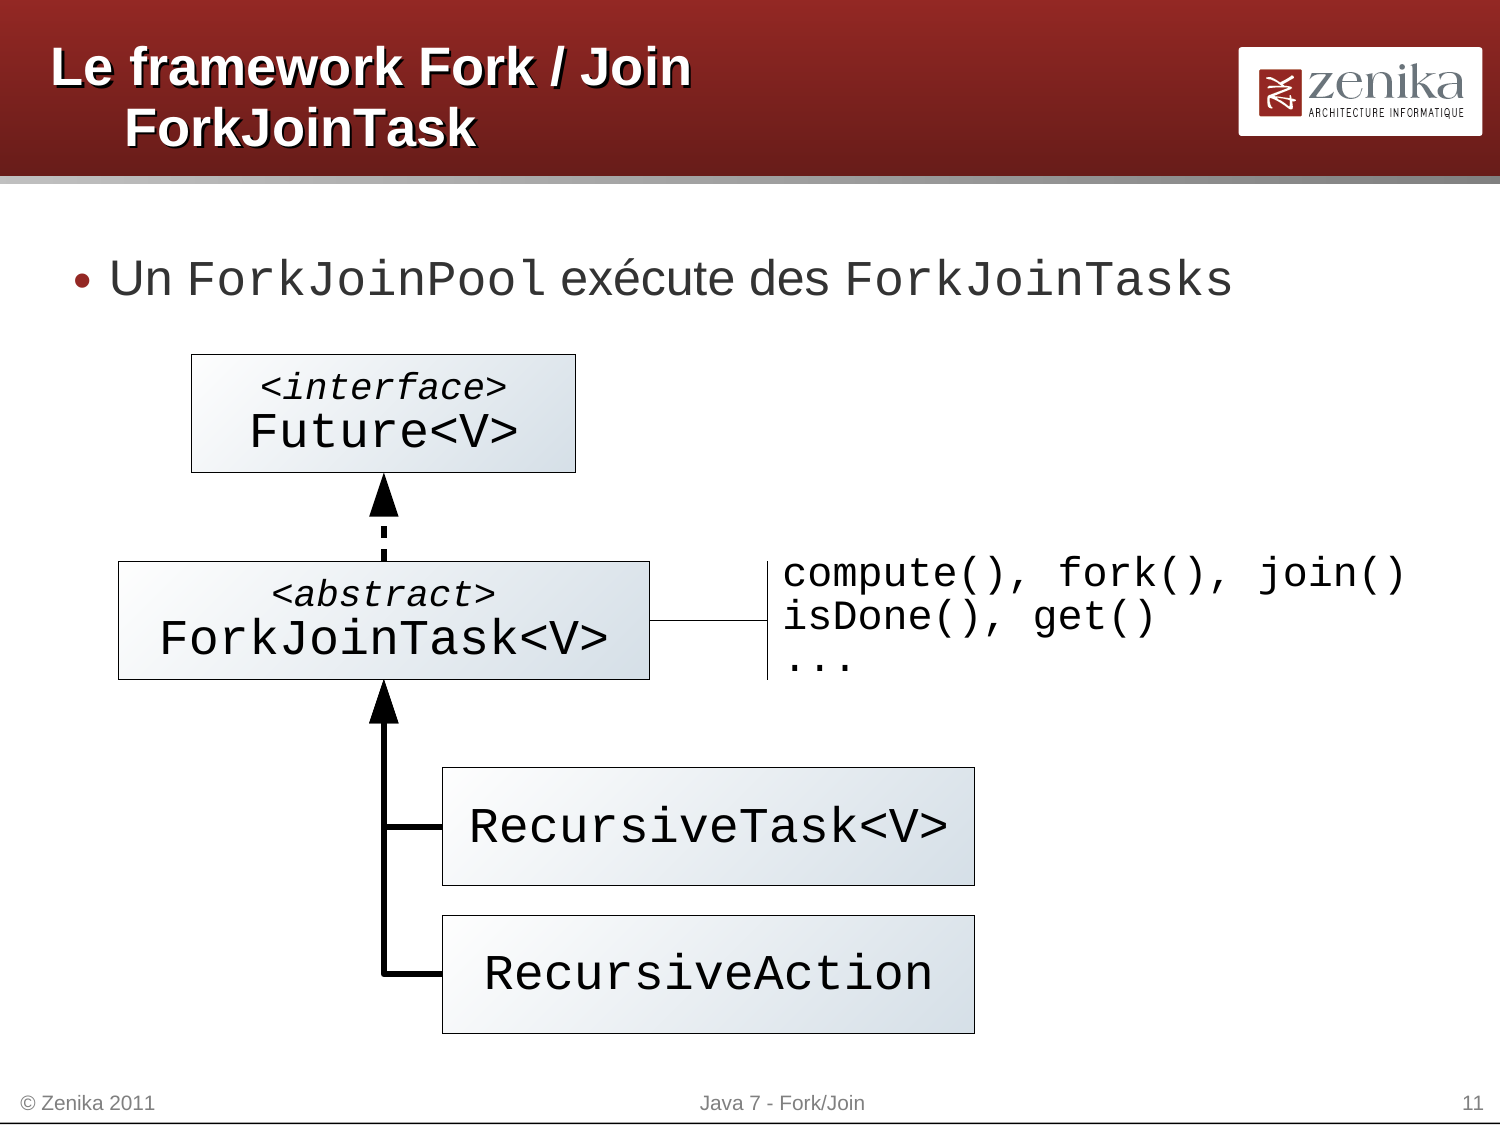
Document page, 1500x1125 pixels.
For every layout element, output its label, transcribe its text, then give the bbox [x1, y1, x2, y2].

text_box compute(), fork(), join() isDone(), get() ... [767, 545, 1477, 693]
text_box RecursiveAction [442, 915, 975, 1034]
title Le framework Fork / Join ForkJoinTask [50, 15, 1206, 180]
text_box <abstract> ForkJoinTask<V> [118, 561, 650, 680]
text_box RecursiveTask<V> [442, 767, 975, 886]
picture [1257, 58, 1464, 125]
text_box <interface> Future<V> [191, 354, 576, 473]
list Un ForkJoinPool exécute des ForkJoinTasks [50, 249, 1435, 1079]
